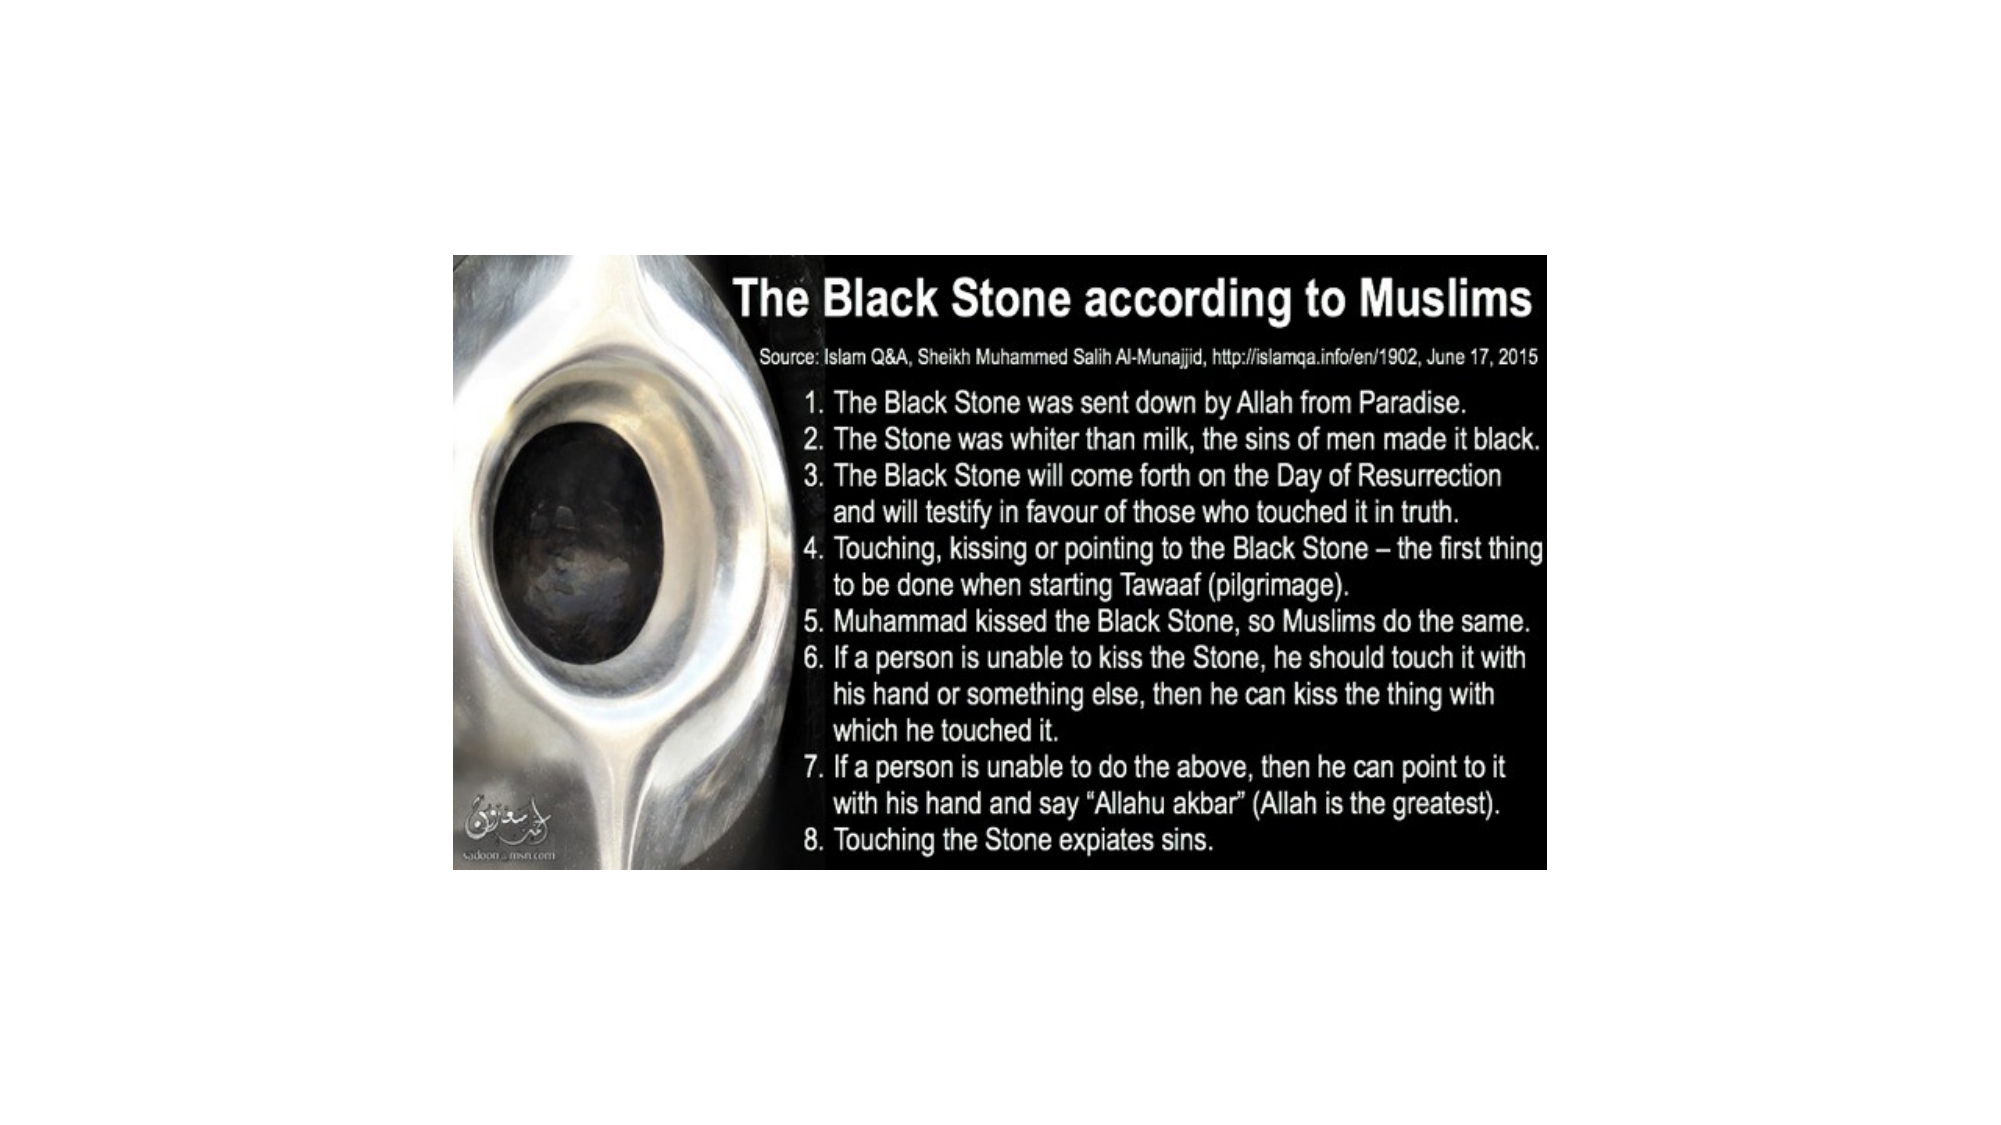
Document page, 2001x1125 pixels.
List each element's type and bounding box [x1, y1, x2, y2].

picture [453, 255, 1547, 870]
